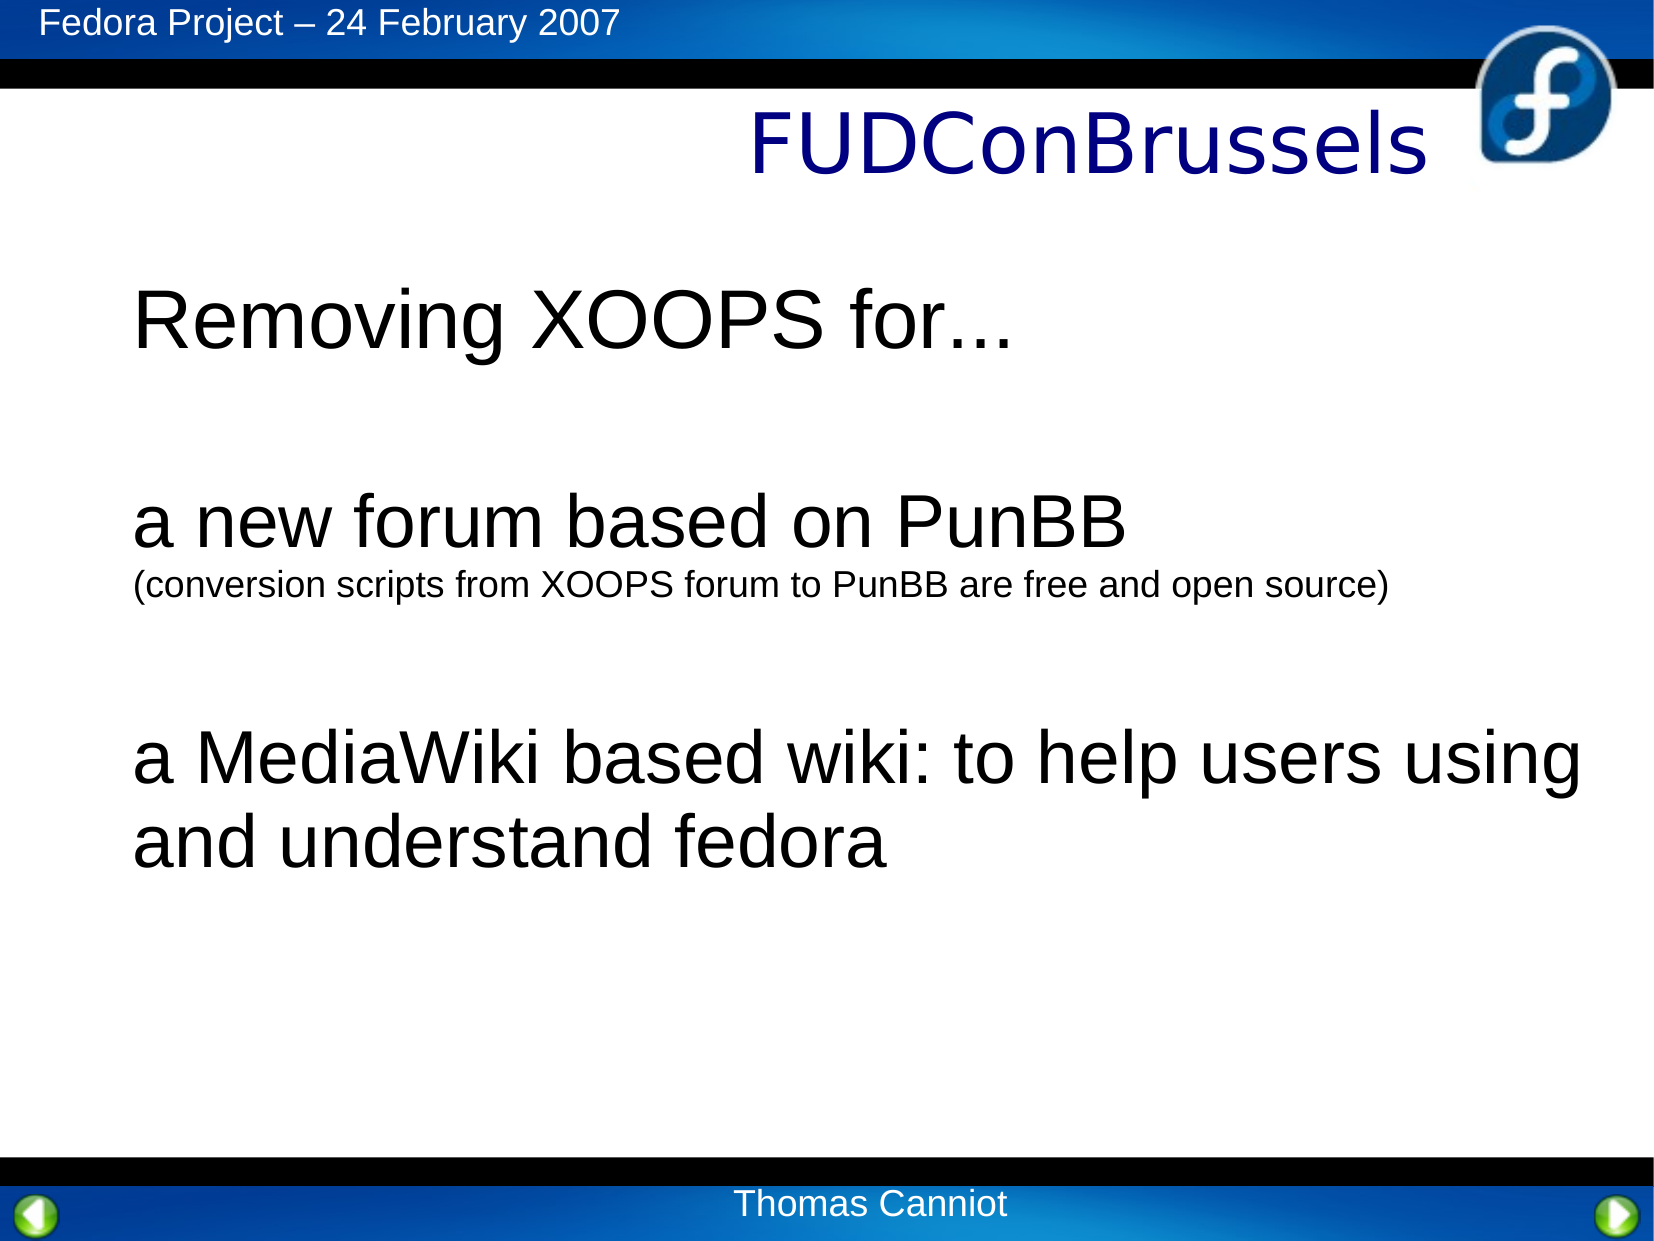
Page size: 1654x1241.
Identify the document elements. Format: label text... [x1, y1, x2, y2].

picture [0, 0, 1654, 266]
picture [932, 1198, 941, 1213]
text_box a MediaWiki based wiki: to help users using and understand fedora [118, 708, 1625, 947]
text_box a new forum based on PunBB (conversion scripts from XOOPS forum to PunBB are free and open source) [118, 472, 1565, 655]
text_box Removing XOOPS for... [118, 265, 1063, 405]
picture [953, 1198, 962, 1213]
picture [981, 1198, 992, 1214]
picture [910, 1206, 920, 1213]
picture [0, 1186, 1654, 1241]
